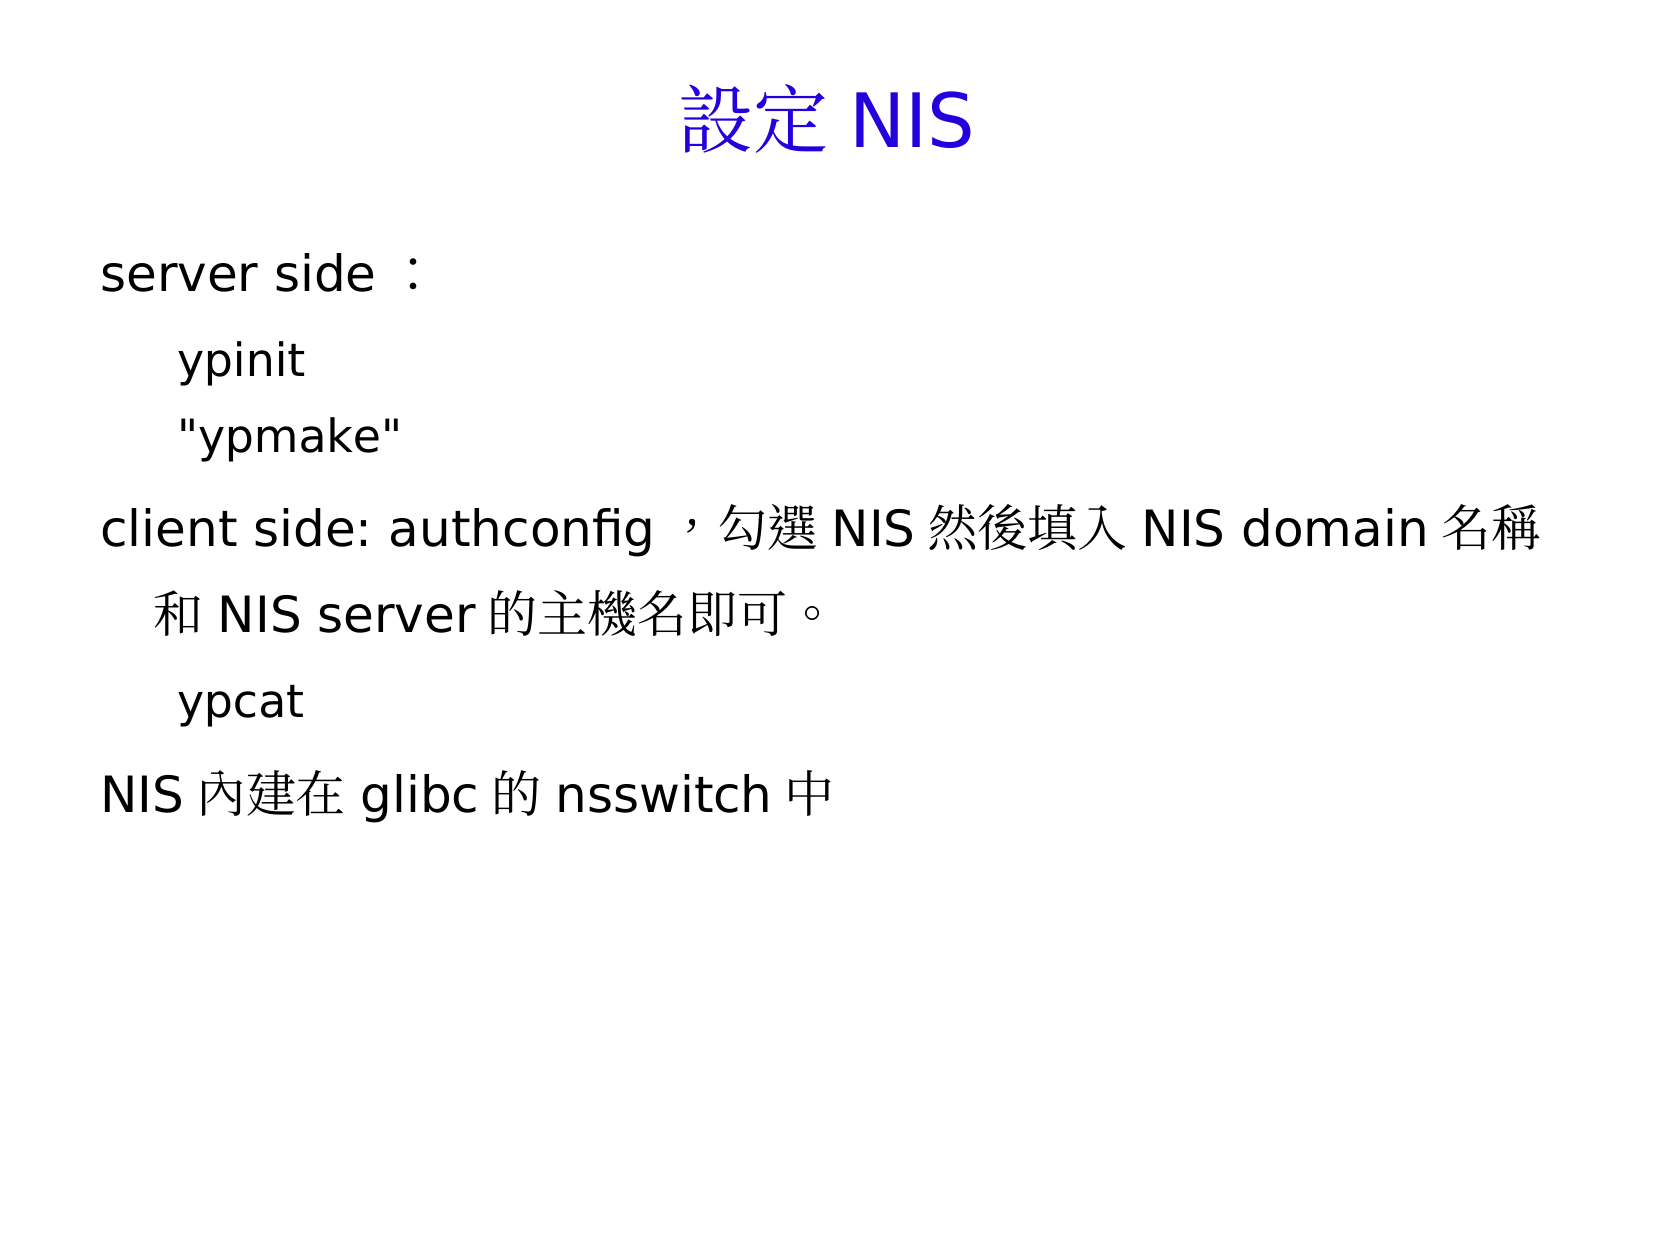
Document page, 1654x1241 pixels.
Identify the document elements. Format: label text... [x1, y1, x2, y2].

list server side： ypinit "ypmake" client side: authconfig，勾選NIS然後填入NIS domain名稱和NIS server的主機名即可。 ypcat NIS內建在glibc的nsswitch中 [82, 219, 1571, 1109]
title 設定NIS [82, 49, 1571, 182]
